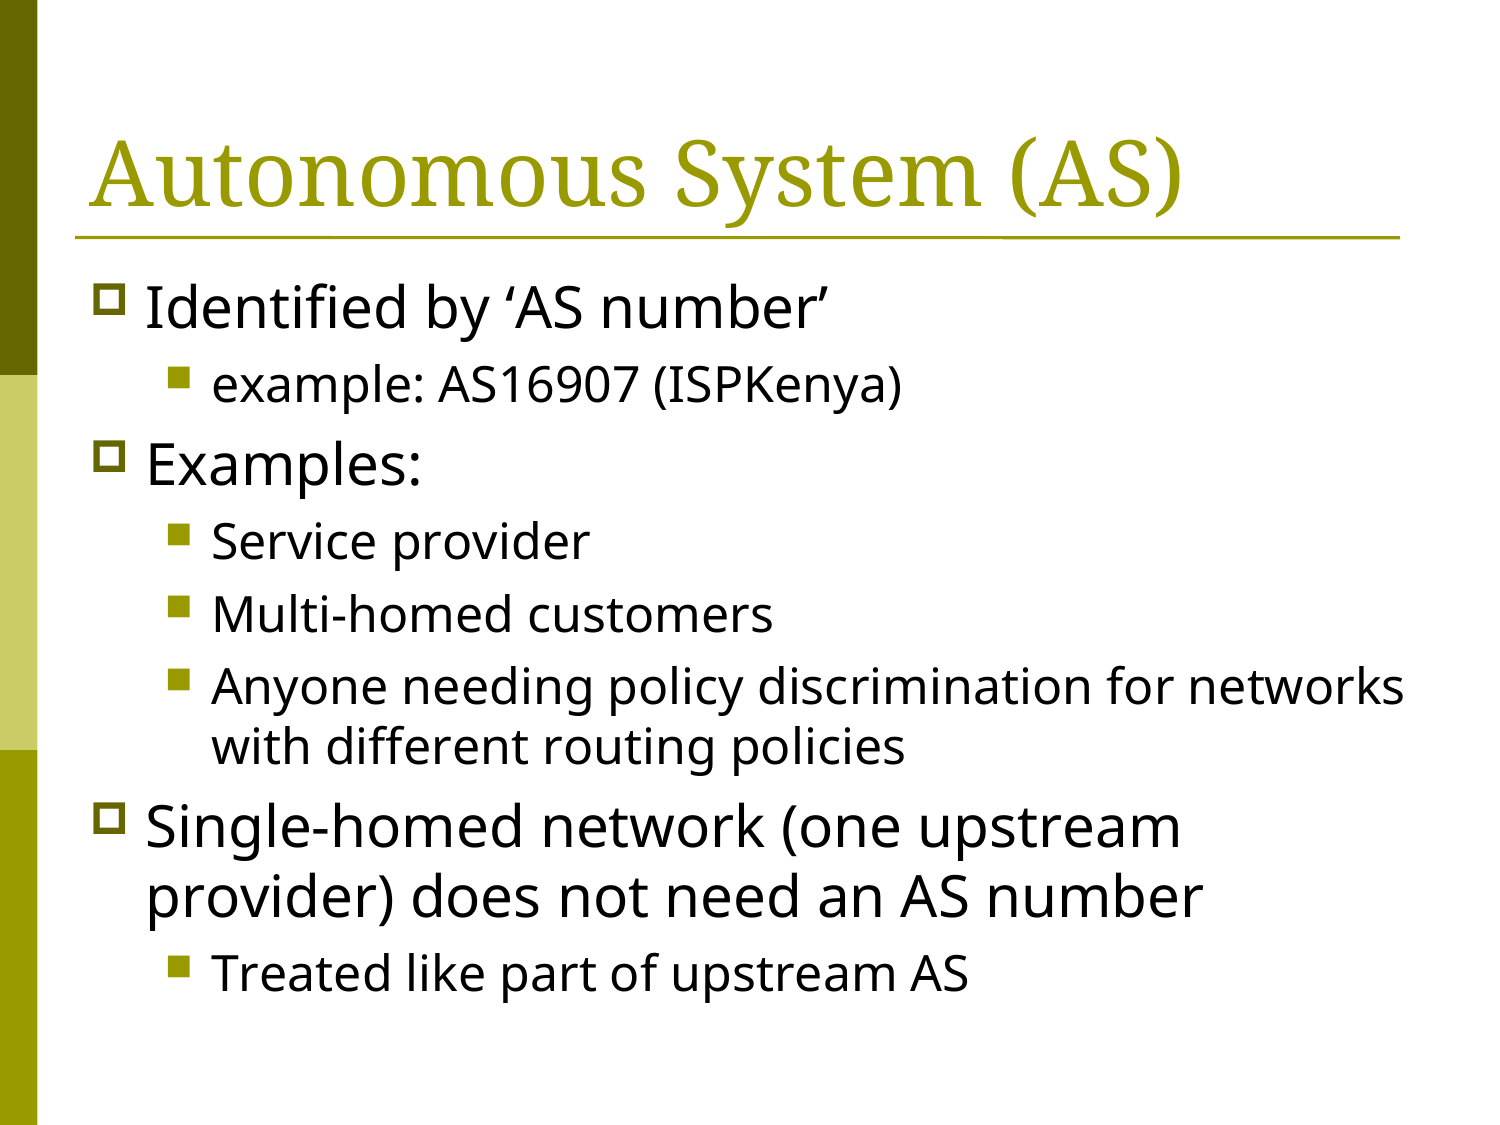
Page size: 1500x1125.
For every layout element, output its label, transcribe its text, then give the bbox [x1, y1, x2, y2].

list Identified by ‘AS number’ example: AS16907 (ISPKenya) Examples: Service provider Multi-homed customers Anyone needing policy discrimination for networks with different routing policies Single-homed network (one upstream provider) does not need an AS number Treated like part of upstream AS [75, 262, 1426, 1006]
title Autonomous System (AS) [75, 45, 1426, 233]
